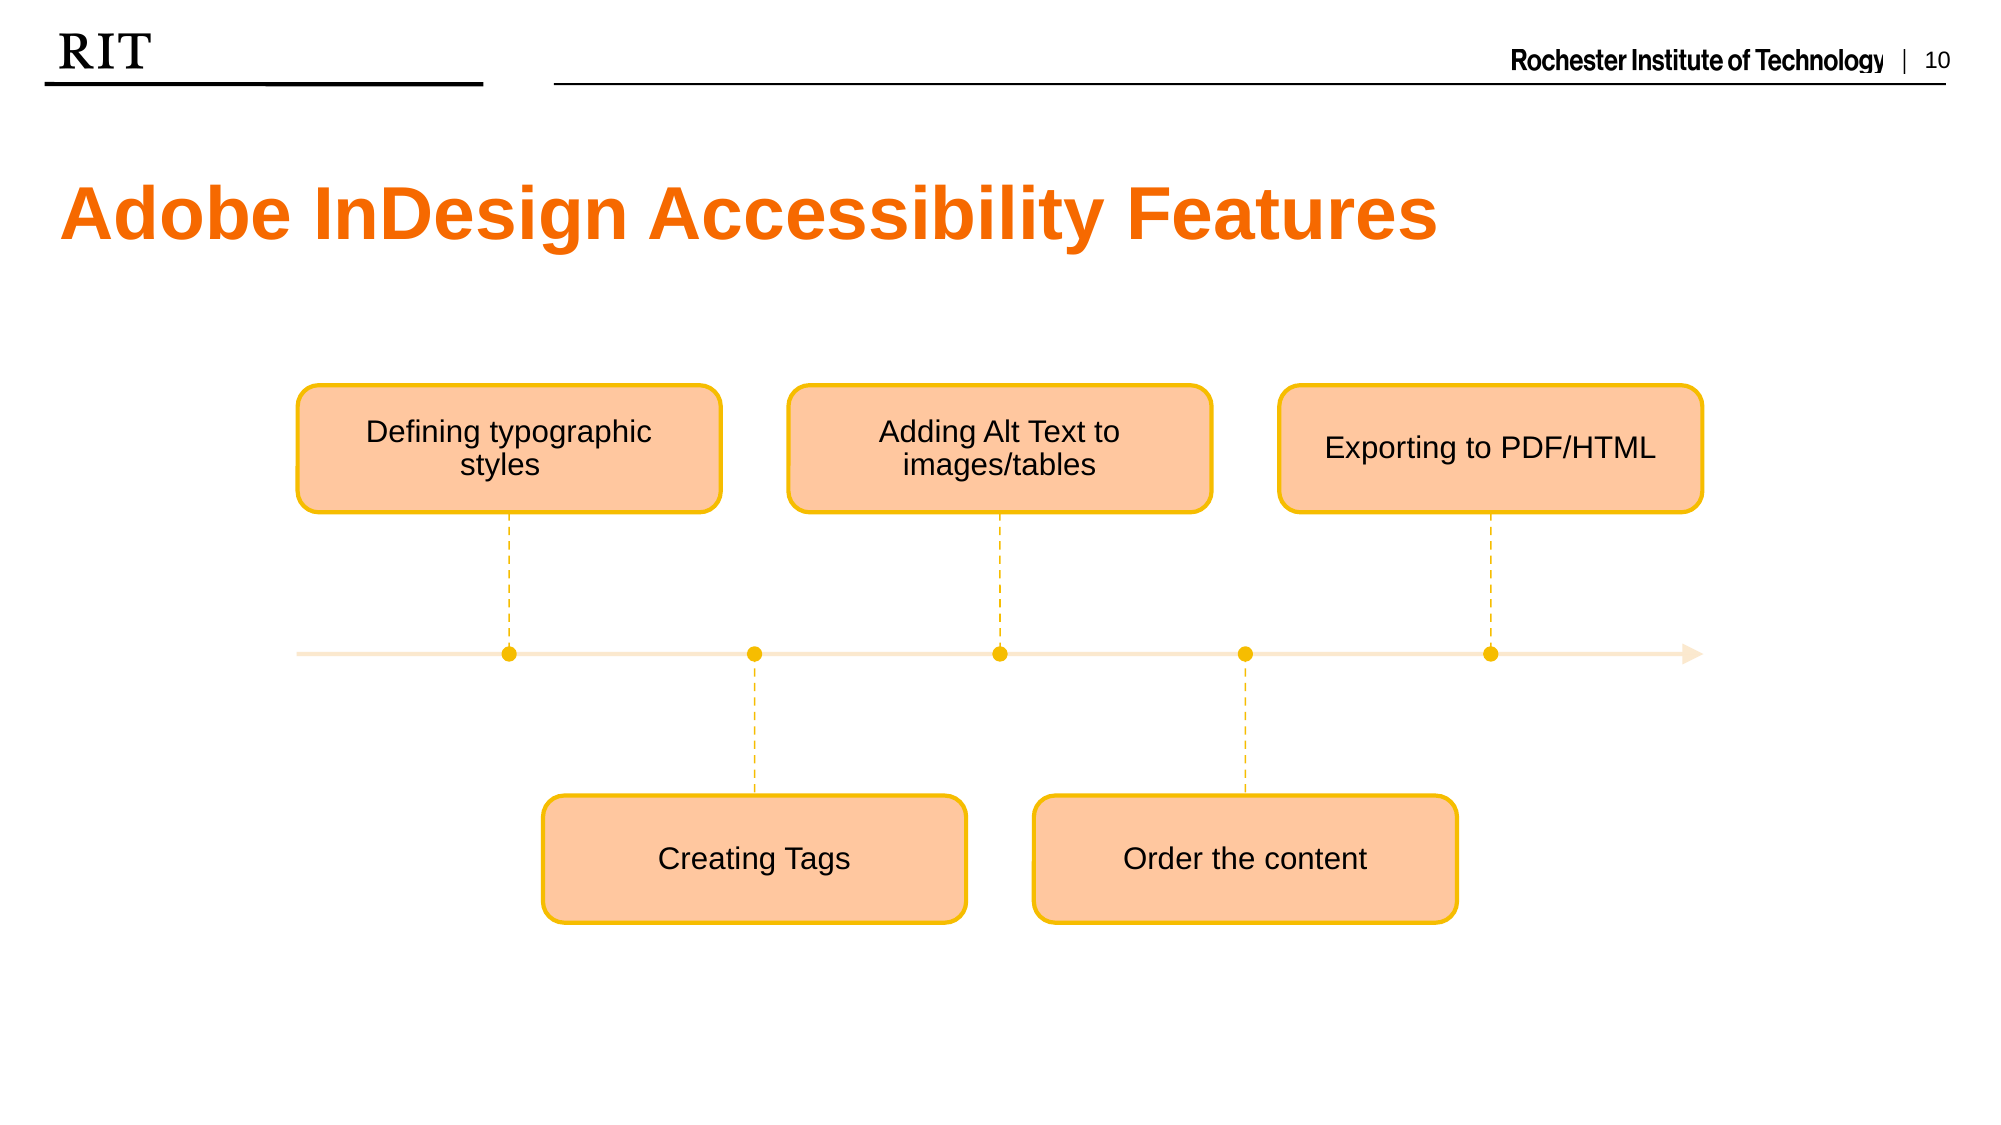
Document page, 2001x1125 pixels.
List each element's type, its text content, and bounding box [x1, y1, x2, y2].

text_box Adding Alt Text to images/tables [794, 391, 1206, 507]
text_box [304, 507, 714, 513]
text_box [1697, 392, 1703, 505]
text_box [1286, 507, 1695, 513]
text_box [1041, 795, 1450, 801]
text_box [795, 507, 1205, 513]
text_box [1033, 801, 1458, 923]
text_box [297, 392, 303, 506]
text_box [715, 392, 721, 506]
text_box [550, 795, 959, 801]
text_box [1279, 385, 1696, 506]
text_box Creating Tags [549, 801, 960, 917]
list Adobe InDesign Accessibility Features [44, 157, 1946, 272]
text_box Order the content [1040, 801, 1451, 917]
text_box [542, 801, 967, 923]
picture [1512, 49, 1883, 73]
text_box [296, 648, 1704, 660]
text_box [788, 392, 794, 506]
text_box [304, 385, 714, 391]
text_box Exporting to PDF/HTML [1285, 391, 1697, 507]
picture [58, 32, 151, 69]
text_box Defining typographic styles [303, 391, 715, 507]
text_box [1206, 392, 1212, 506]
text_box [795, 385, 1205, 391]
